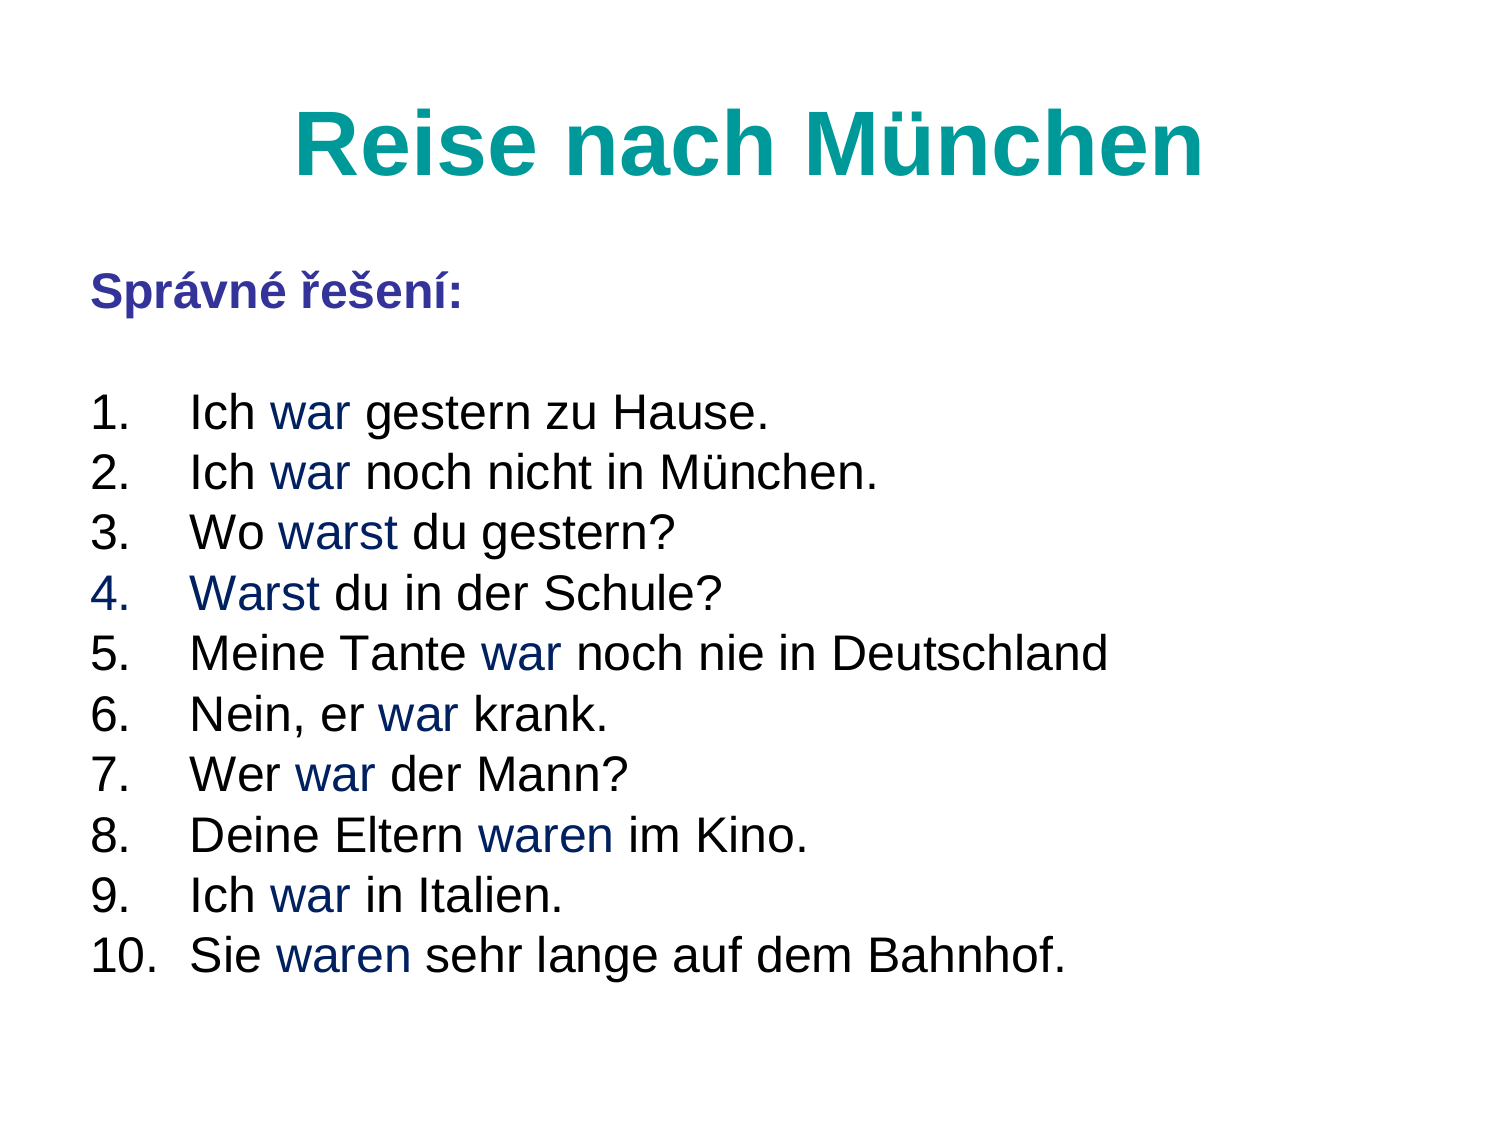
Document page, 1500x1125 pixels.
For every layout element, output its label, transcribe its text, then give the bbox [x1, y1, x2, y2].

title Reise nach München [75, 45, 1426, 233]
list Správné řešení: Ich war gestern zu Hause. Ich war noch nicht in München. Wo warst du gestern? Warst du in der Schule? Meine Tante war noch nie in Deutschland Nein, er war krank. Wer war der Mann? Deine Eltern waren im Kino. Ich war in Italien. Sie waren sehr lange auf dem Bahnhof. [75, 262, 1426, 1006]
